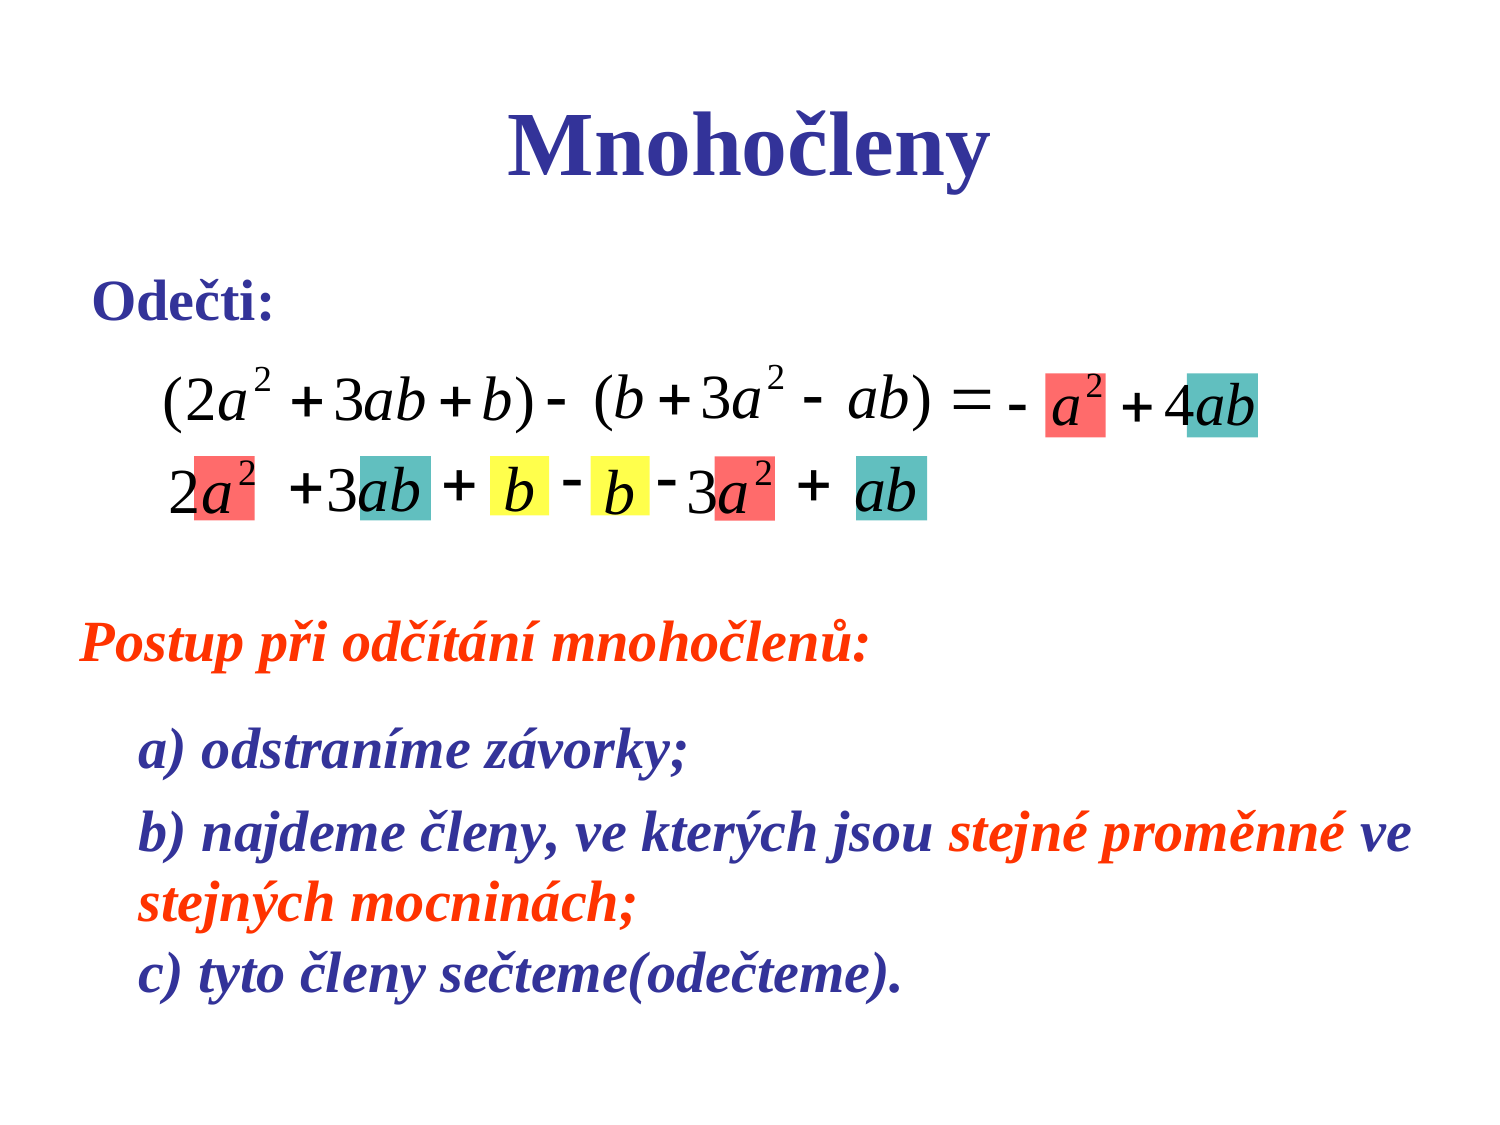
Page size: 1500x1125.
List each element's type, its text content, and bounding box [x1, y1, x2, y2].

text_box Postup při odčítání mnohočlenů: [64, 586, 1199, 692]
chart [998, 359, 1267, 441]
chart [277, 452, 490, 528]
text_box [590, 502, 596, 516]
text_box c) tyto členy sečteme(odečteme). [123, 916, 1258, 1022]
text_box [590, 456, 596, 469]
text_box b) najdeme členy, ve kterých jsou stejné proměnné ve stejných mocninách; [123, 810, 1500, 916]
text_box [490, 456, 495, 516]
text_box Odečti: [76, 245, 1211, 350]
text_box a) odstraníme závorky; [123, 692, 1259, 798]
title Mnohočleny [75, 45, 1426, 233]
chart [153, 350, 995, 531]
chart [495, 452, 550, 528]
